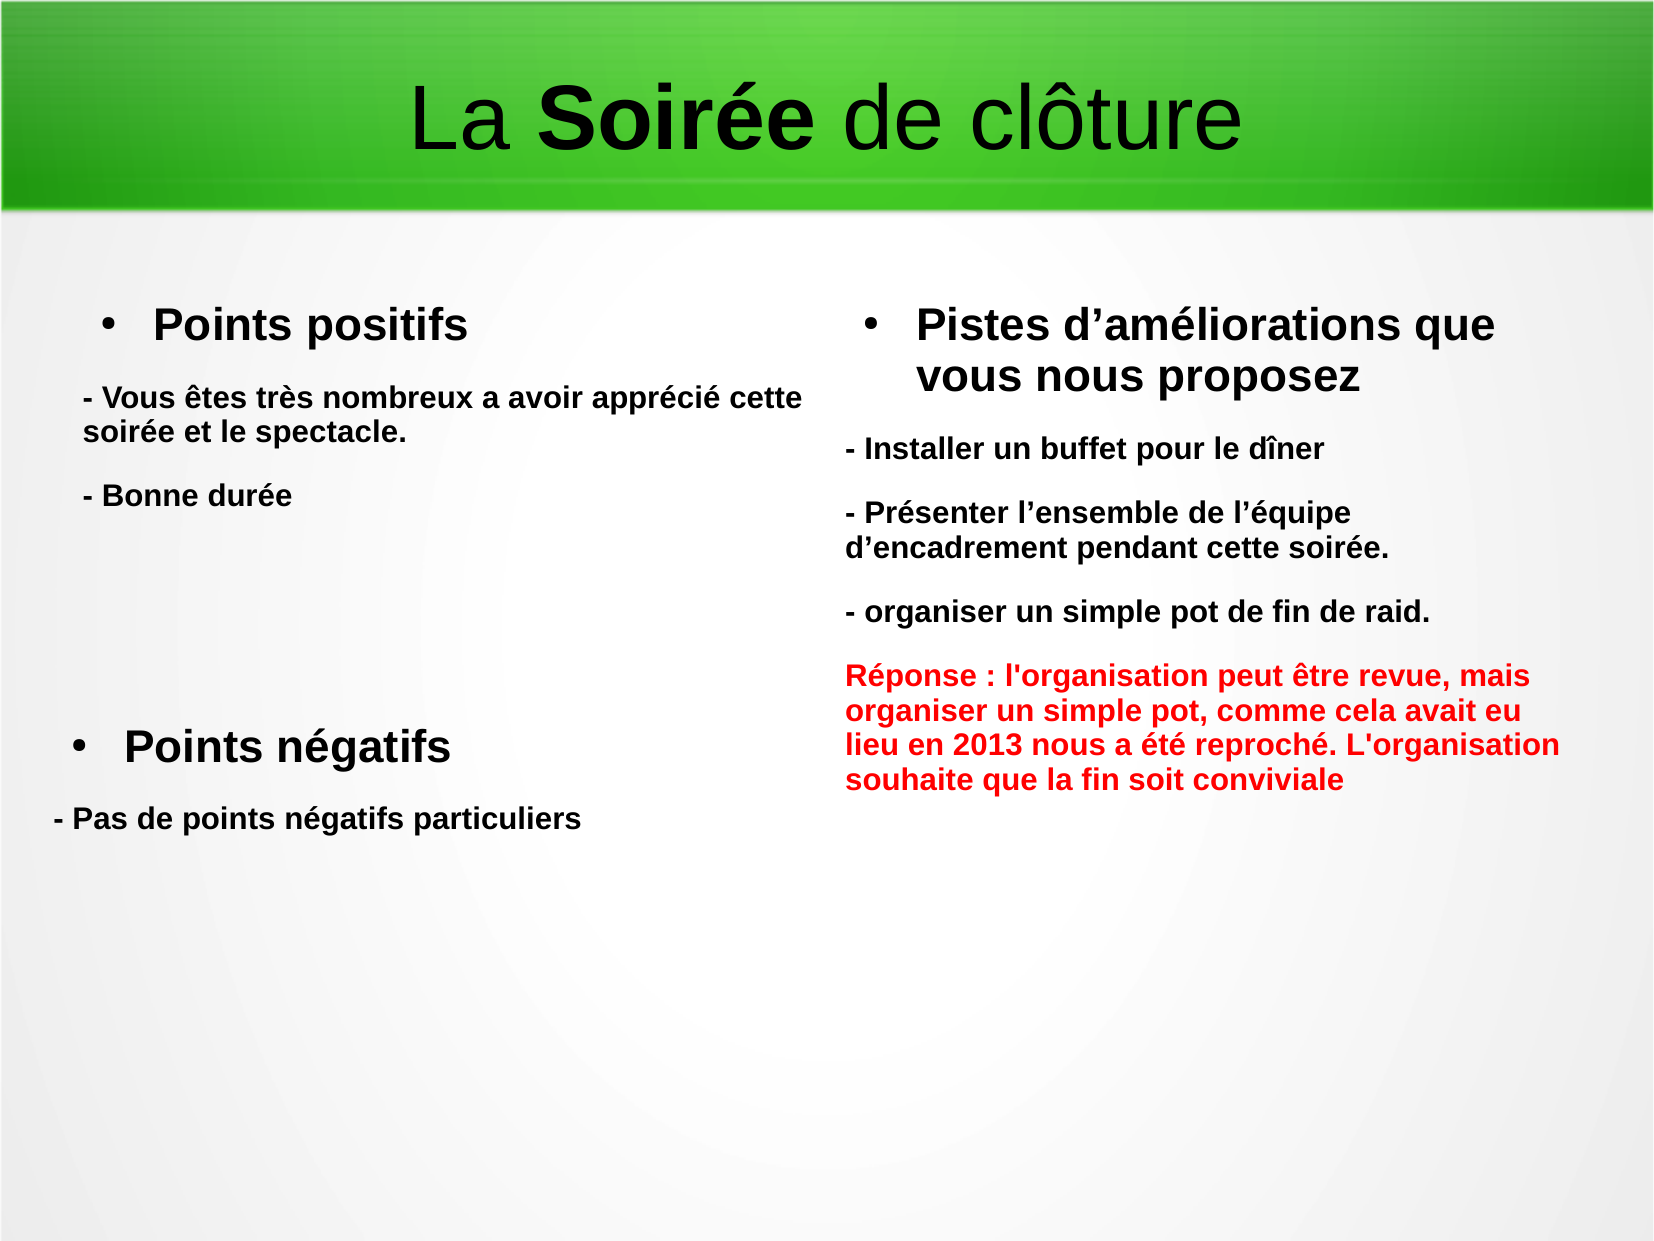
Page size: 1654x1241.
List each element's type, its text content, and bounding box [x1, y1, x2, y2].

list Points positifs - Vous êtes très nombreux a avoir apprécié cette soirée et le spectacle. - Bonne durée [82, 299, 809, 709]
title La Soirée de clôture [82, 47, 1571, 189]
picture [0, 0, 1654, 1241]
list Pistes d’améliorations que vous nous proposez - Installer un buffet pour le dîner - Présenter l’ensemble de l’équipe d’encadrement pendant cette soirée. - organiser un simple pot de fin de raid. Réponse : l'organisation peut être revue, mais organiser un simple pot, comme cela avait eu lieu en 2013 nous a été reproché. L'organisation souhaite que la fin soit conviviale [845, 299, 1572, 1019]
list Points négatifs - Pas de points négatifs particuliers [53, 720, 780, 1040]
